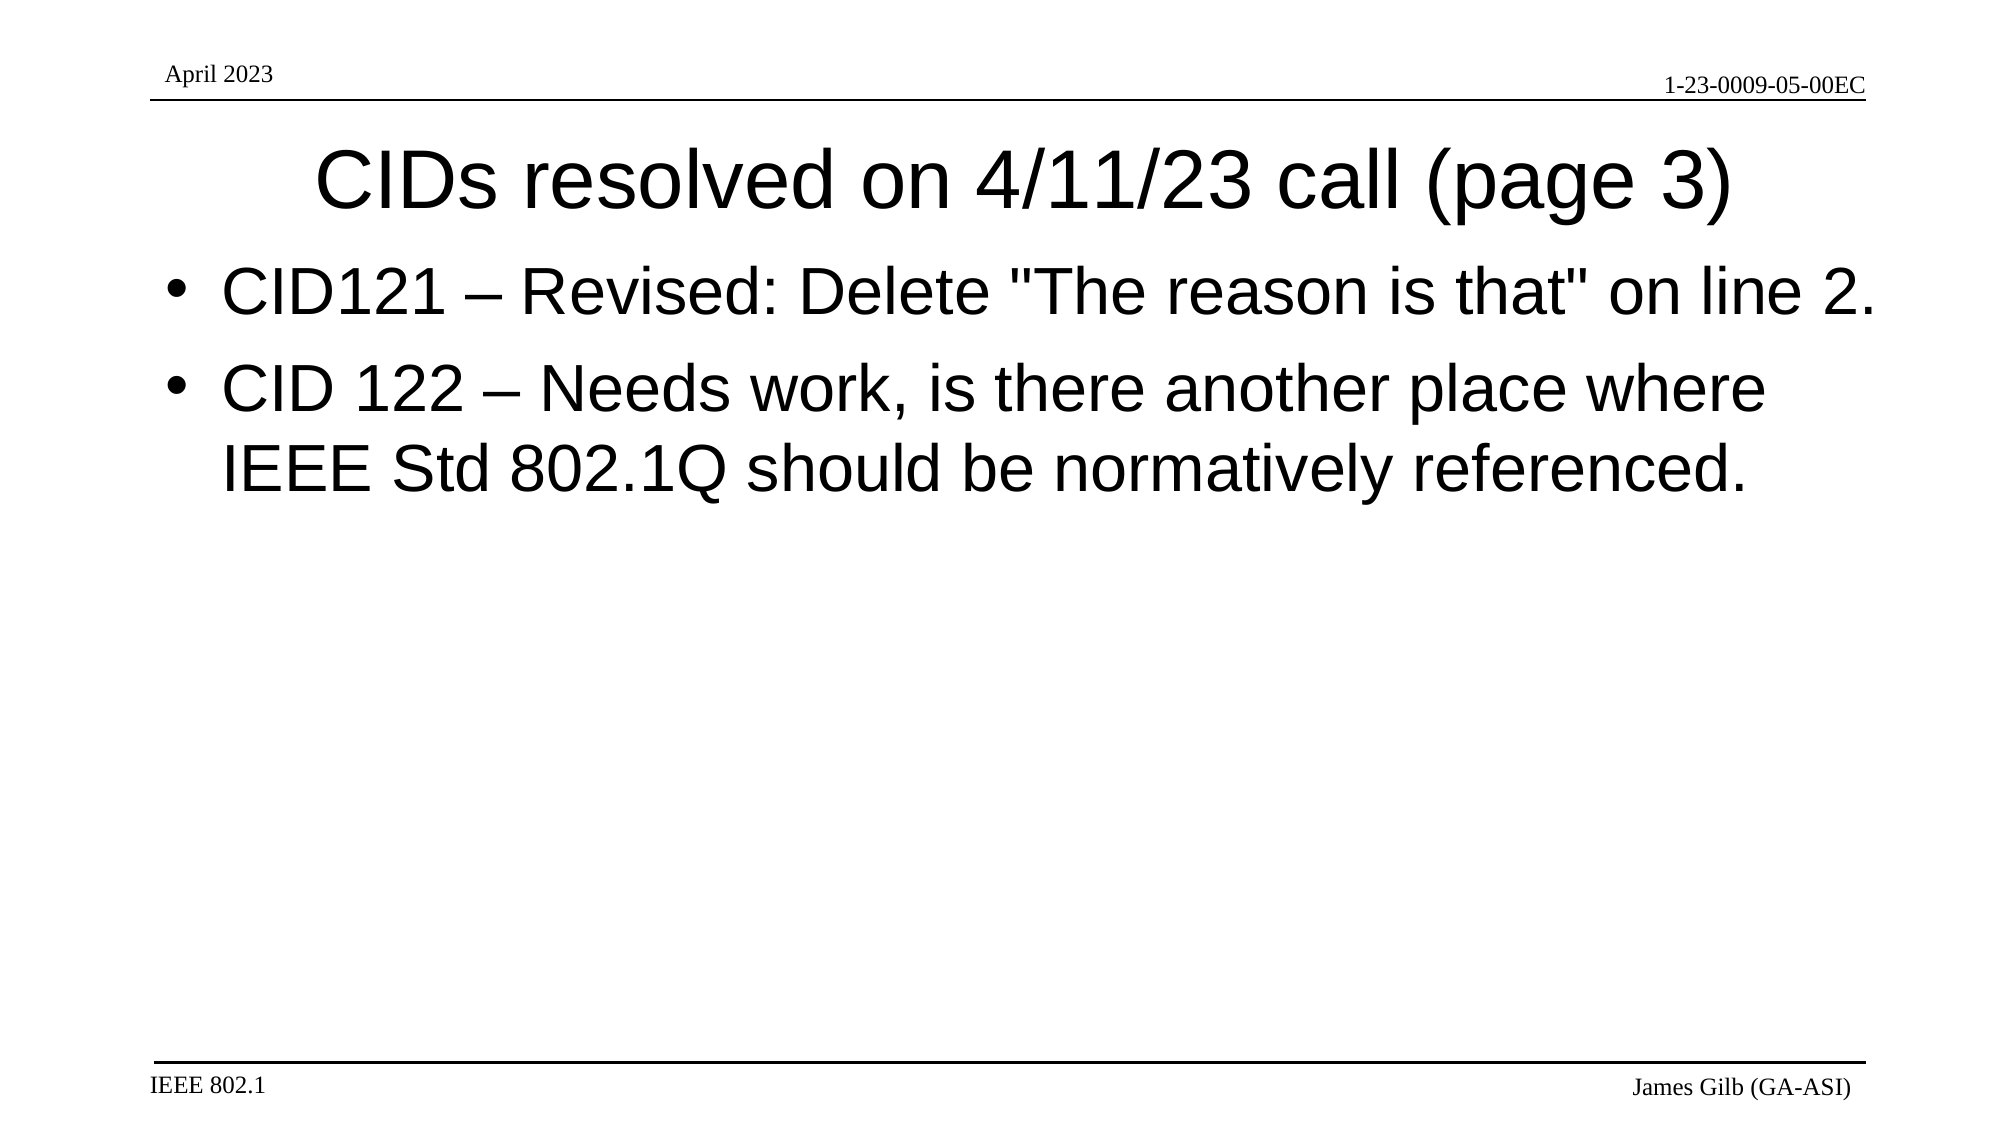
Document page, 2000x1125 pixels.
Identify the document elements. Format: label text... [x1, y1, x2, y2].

title CIDs resolved on 4/11/23 call (page 3) [149, 112, 1900, 238]
list CID121 – Revised: Delete "The reason is that" on line 2. CID 122 – Needs work, is there another place where IEEE Std 802.1Q should be normatively referenced. [150, 239, 1900, 1051]
